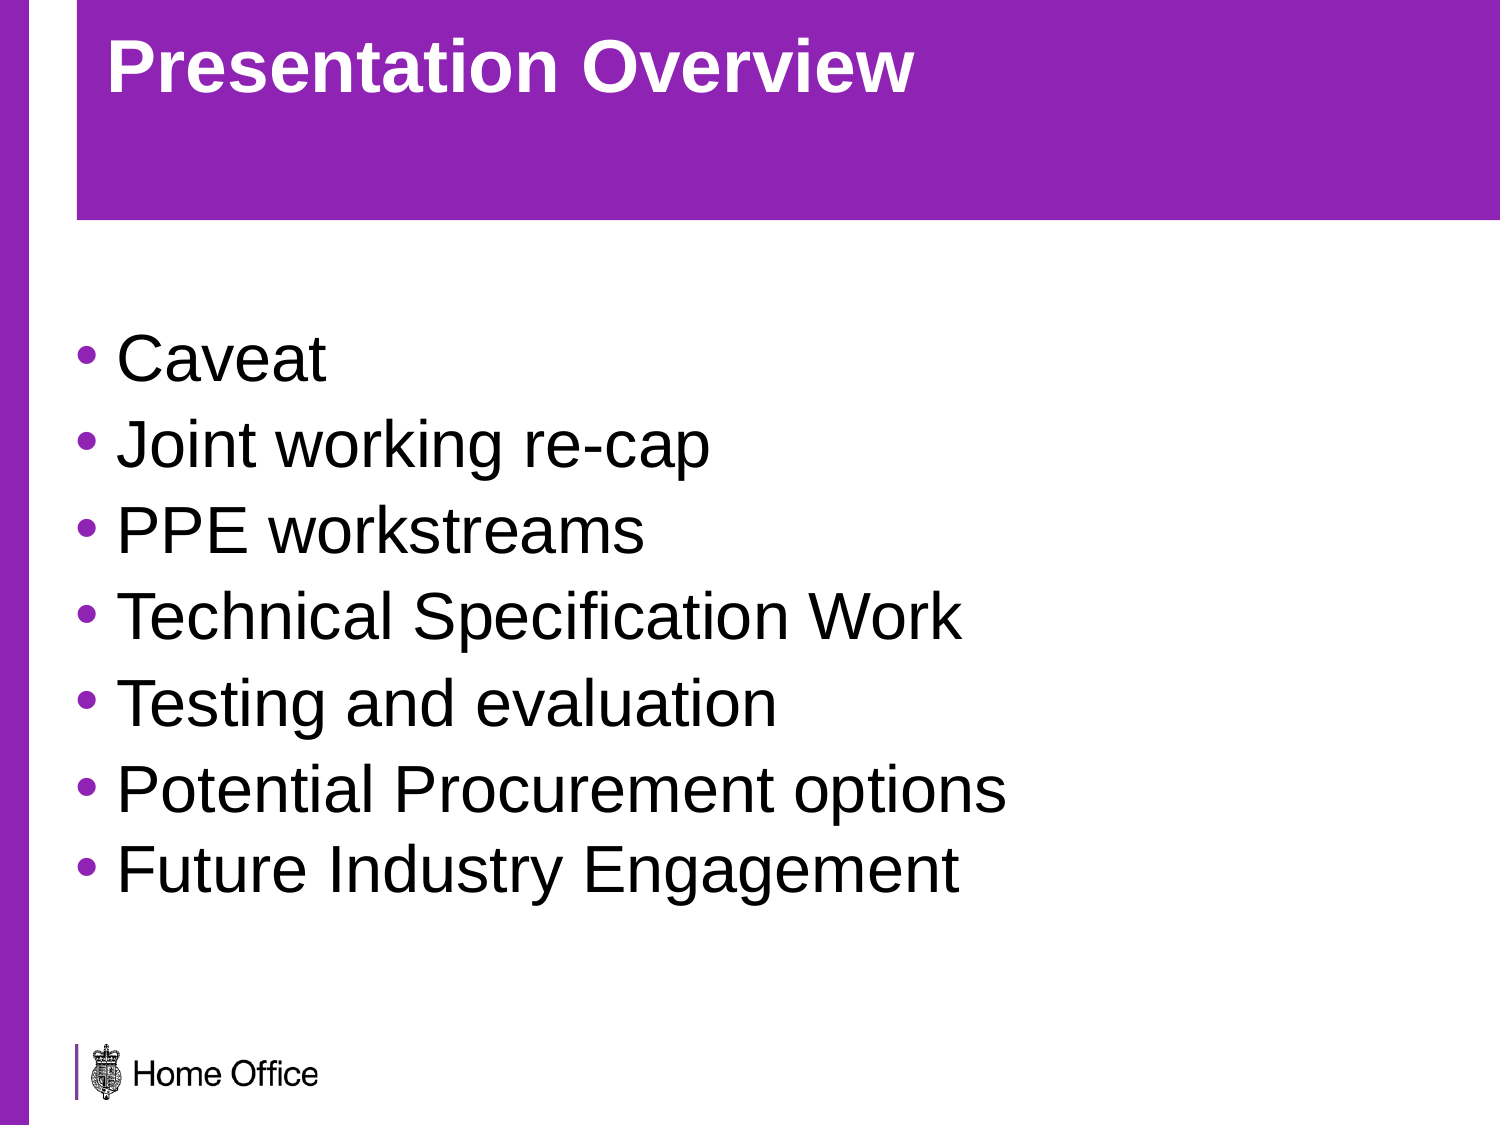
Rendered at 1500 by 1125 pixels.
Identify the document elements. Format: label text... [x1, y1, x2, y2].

title Presentation Overview [76, 0, 1500, 221]
list Caveat Joint working re-cap PPE workstreams Technical Specification Work Testing and evaluation Potential Procurement options Future Industry Engagement [75, 314, 1426, 1006]
